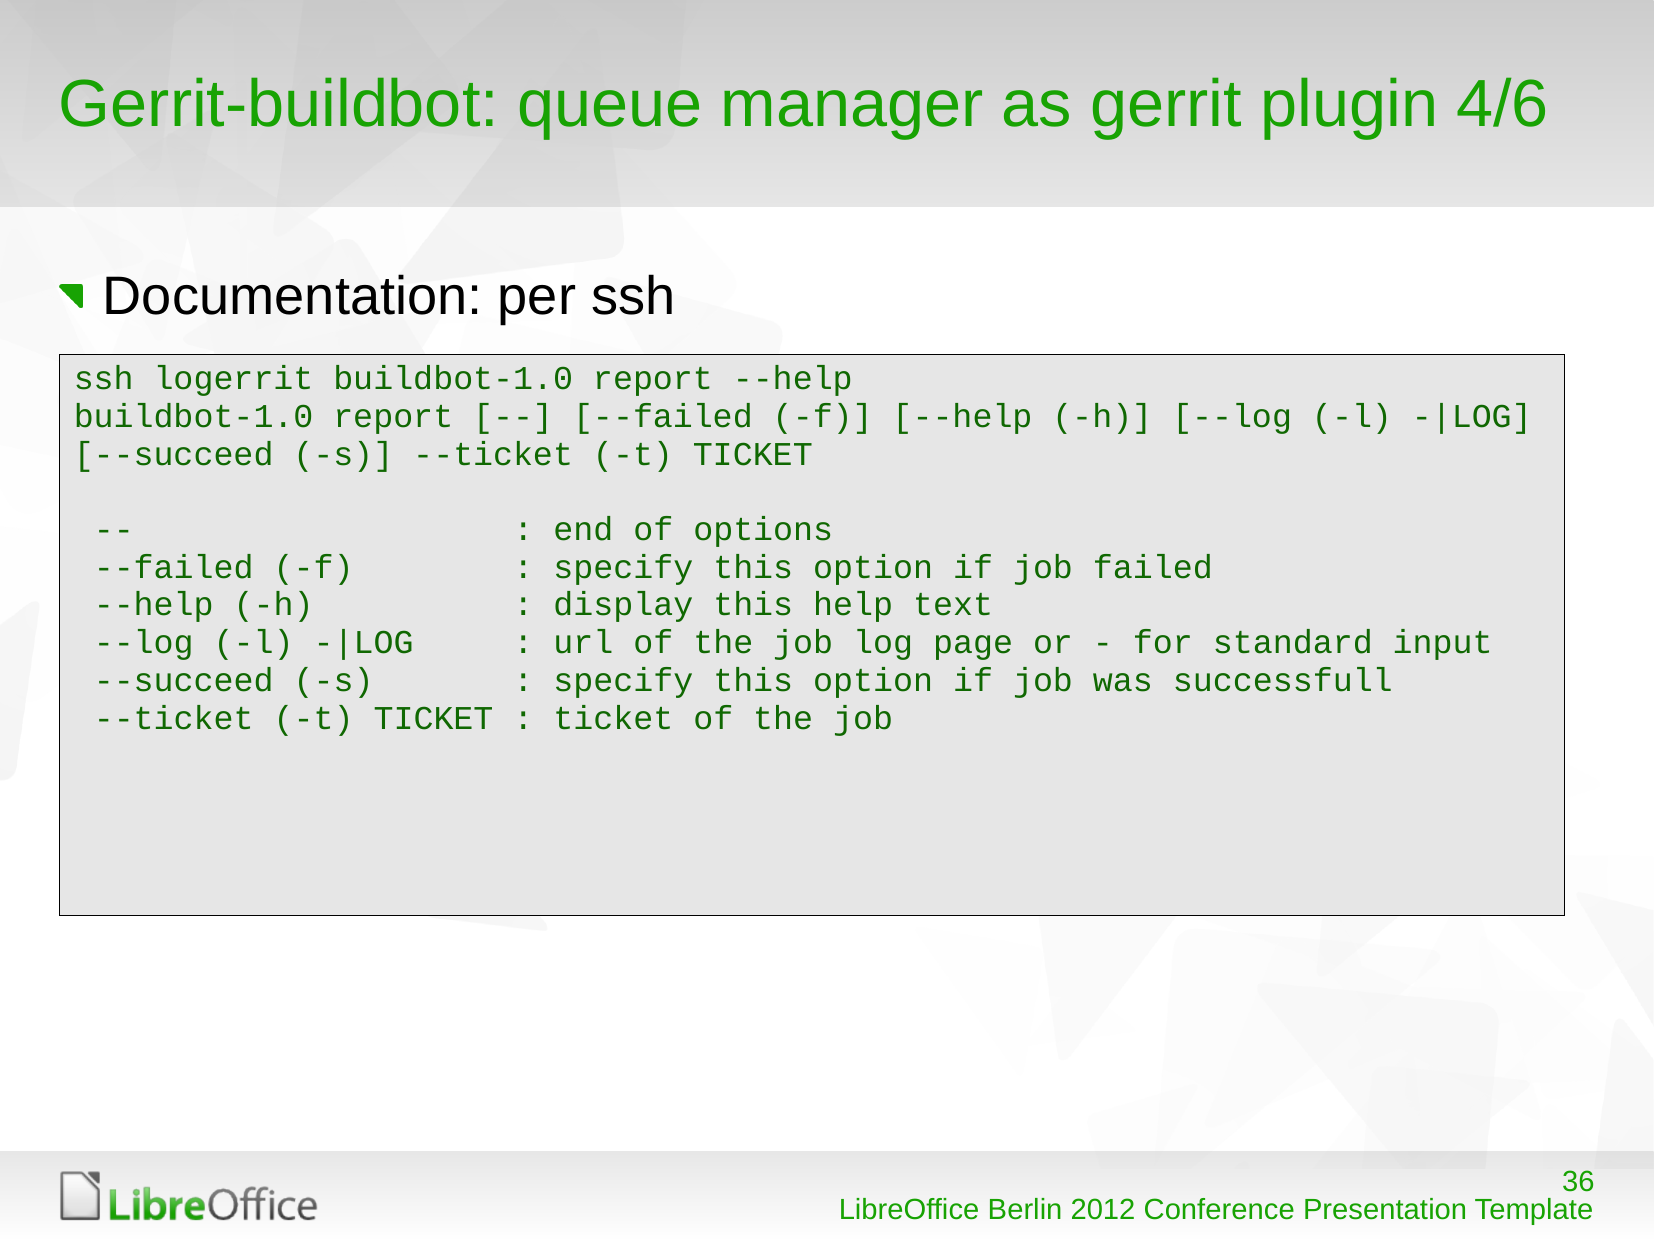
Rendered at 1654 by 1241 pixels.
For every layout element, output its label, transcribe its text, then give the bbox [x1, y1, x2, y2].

picture [0, 0, 783, 931]
title Gerrit-buildbot: queue manager as gerrit plugin 4/6 [59, 29, 1595, 178]
picture [915, 548, 1654, 1169]
text_box ssh logerrit buildbot-1.0 report --help buildbot-1.0 report [--] [--failed (-f)] [--help (-h)] [--log (-l) -|LOG] [--succeed (-s)] --ticket (-t) TICKET -- : end of options --failed (-f) : specify this option if job failed --help (-h) : display this help text --log (-l) -|LOG : url of the job log page or - for standard input --succeed (-s) : specify this option if job was successfull --ticket (-t) TICKET : ticket of the job [59, 354, 1565, 916]
list Documentation: per ssh [59, 265, 1595, 1114]
picture [41, 1152, 337, 1240]
